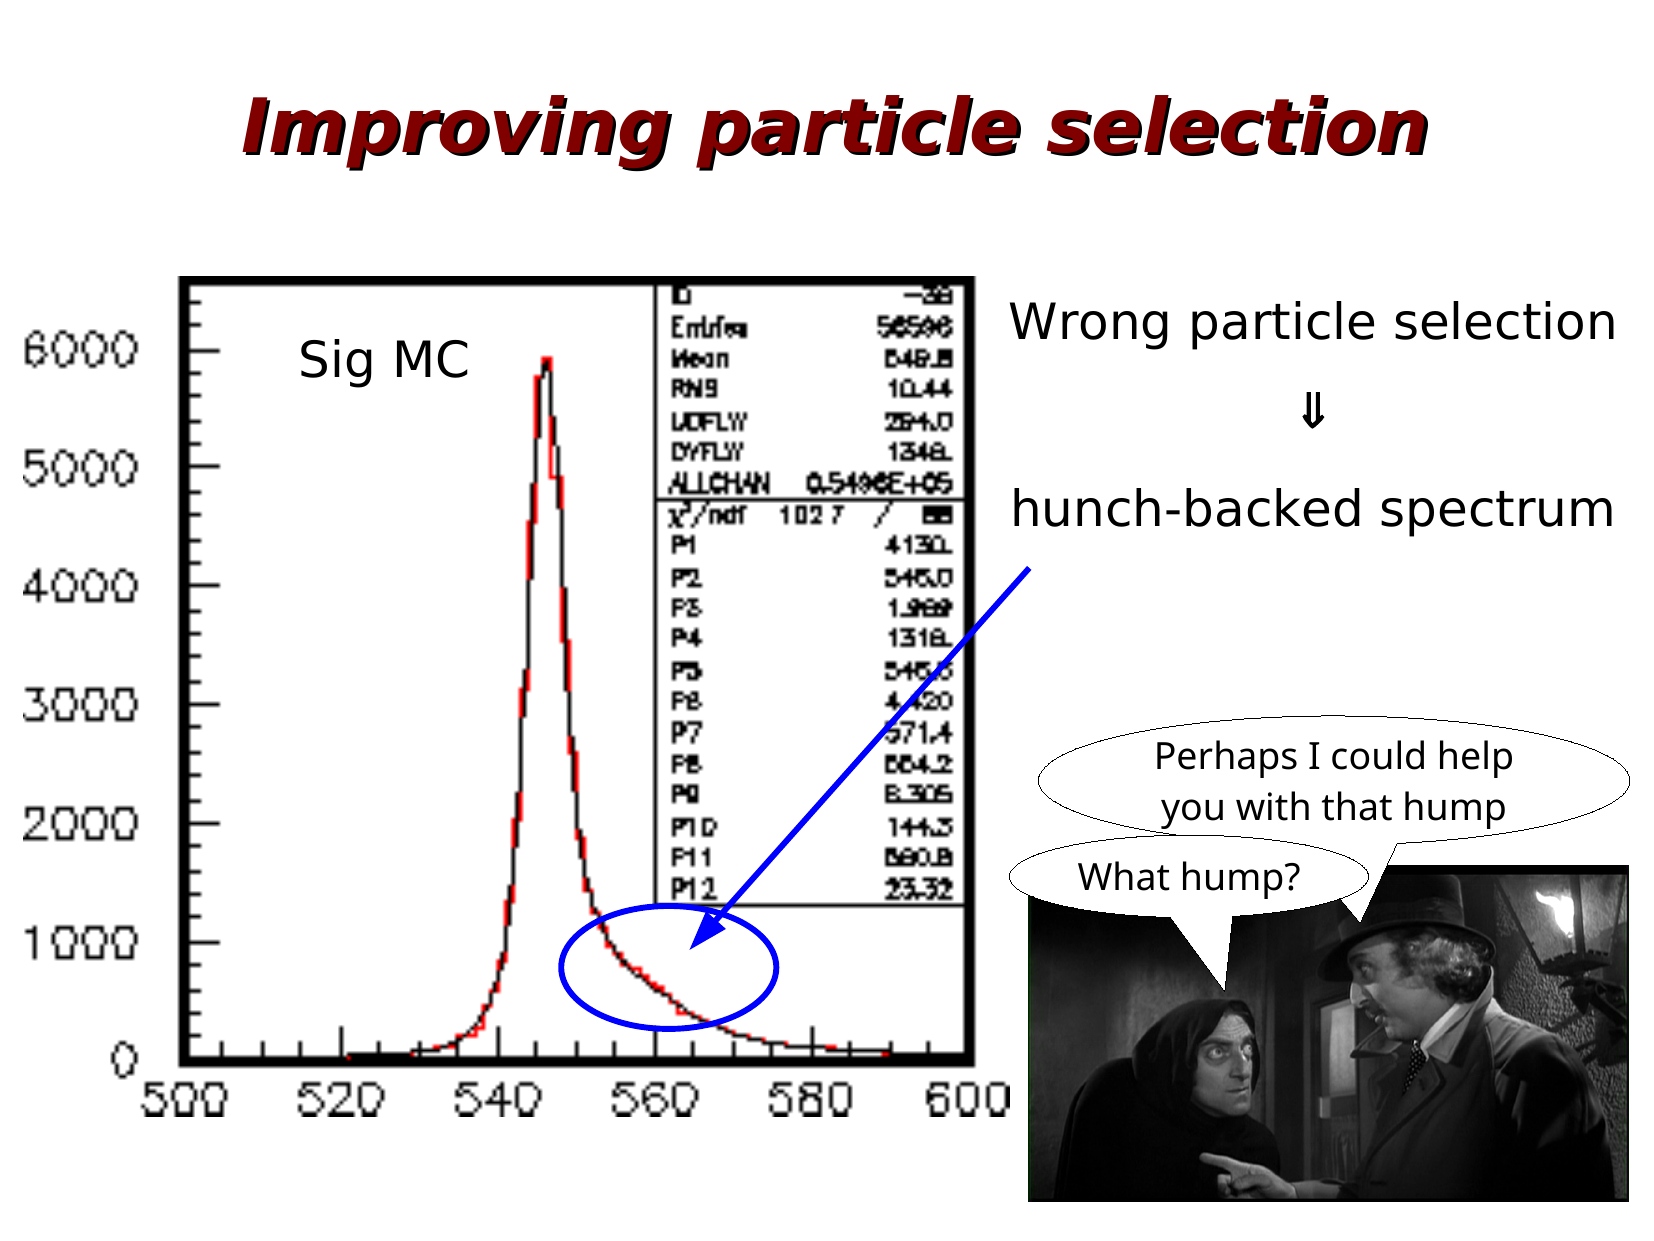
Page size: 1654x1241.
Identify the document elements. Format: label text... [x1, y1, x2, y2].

text_box Wrong particle selection  hunch-backed spectrum [993, 286, 1620, 566]
text_box Improving particle selection [226, 75, 1422, 178]
text_box Sig MC [284, 323, 482, 397]
picture [1028, 865, 1629, 1202]
text_box What hump? [1009, 835, 1369, 992]
text_box Perhaps I could help you with that hump [1038, 715, 1630, 923]
picture [565, 909, 773, 1025]
picture [23, 276, 1010, 1117]
